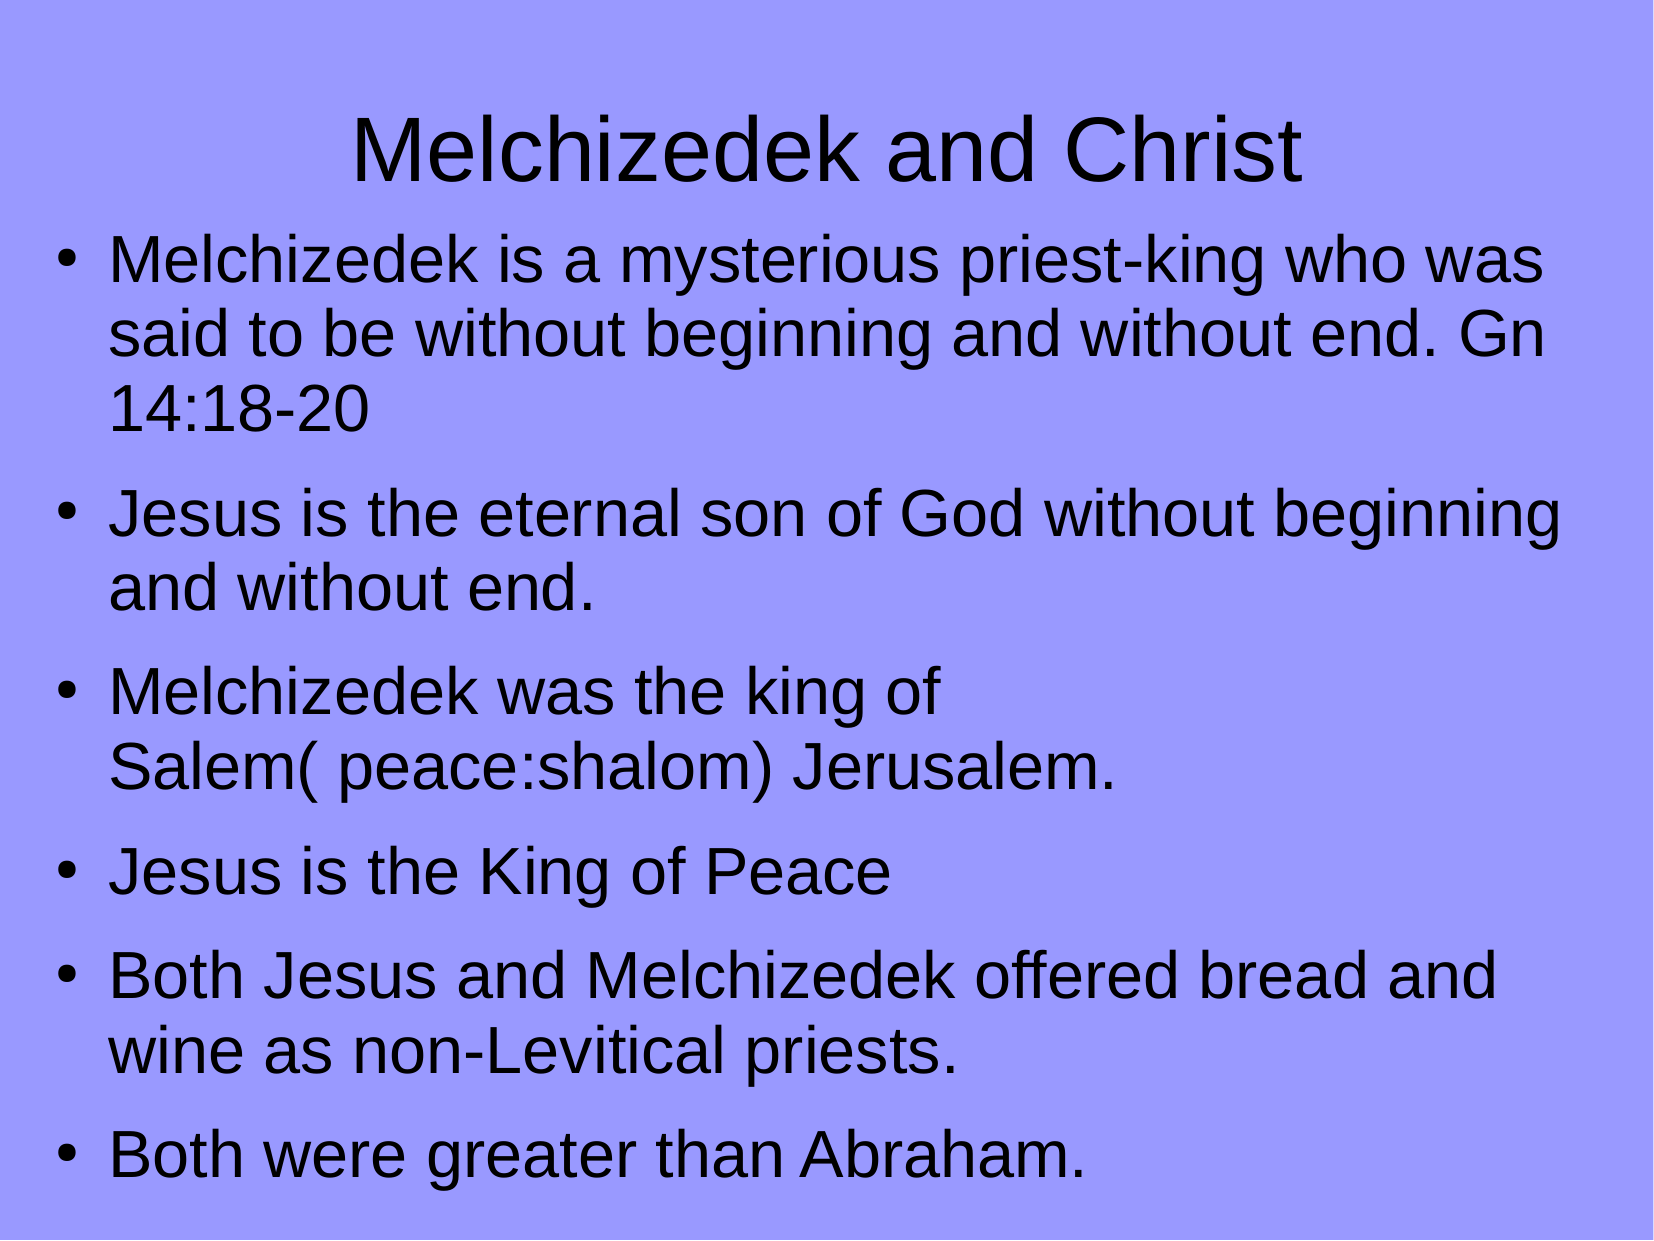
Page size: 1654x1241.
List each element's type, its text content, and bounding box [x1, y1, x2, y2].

list Melchizedek is a mysterious priest-king who was said to be without beginning and without end. Gn 14:18-20 Jesus is the eternal son of God without beginning and without end. Melchizedek was the king of Salem( peace:shalom) Jerusalem. Jesus is the King of Peace Both Jesus and Melchizedek offered bread and wine as non-Levitical priests. Both were greater than Abraham. [37, 221, 1576, 1201]
title Melchizedek and Christ [121, 46, 1534, 221]
